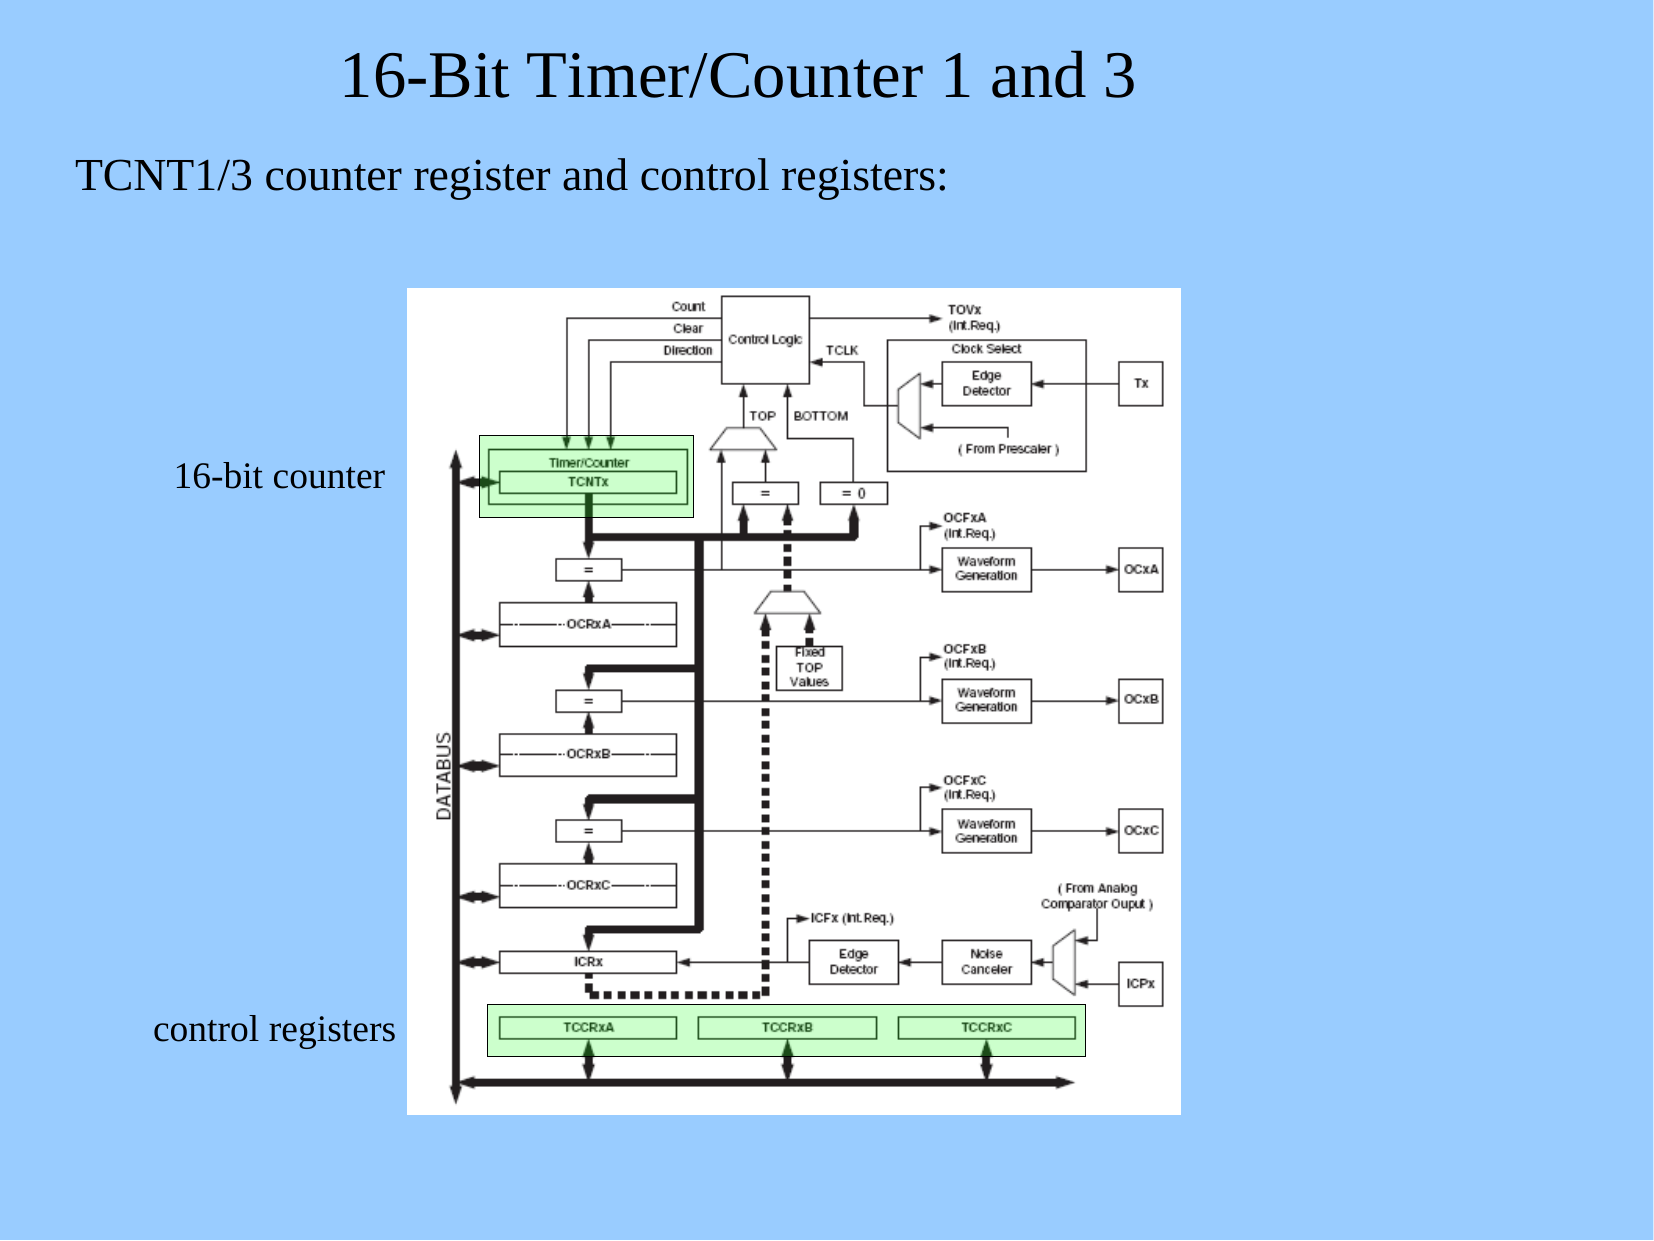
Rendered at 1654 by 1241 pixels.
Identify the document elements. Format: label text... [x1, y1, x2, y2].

text_box TCNT1/3 counter register and control registers: [75, 150, 1576, 1165]
text_box 16-bit counter [173, 454, 382, 497]
picture [407, 288, 1181, 1115]
text_box control registers [153, 1007, 392, 1050]
text_box [487, 1004, 1086, 1057]
text_box 16-Bit Timer/Counter 1 and 3 [339, 38, 1201, 113]
text_box [479, 435, 694, 518]
